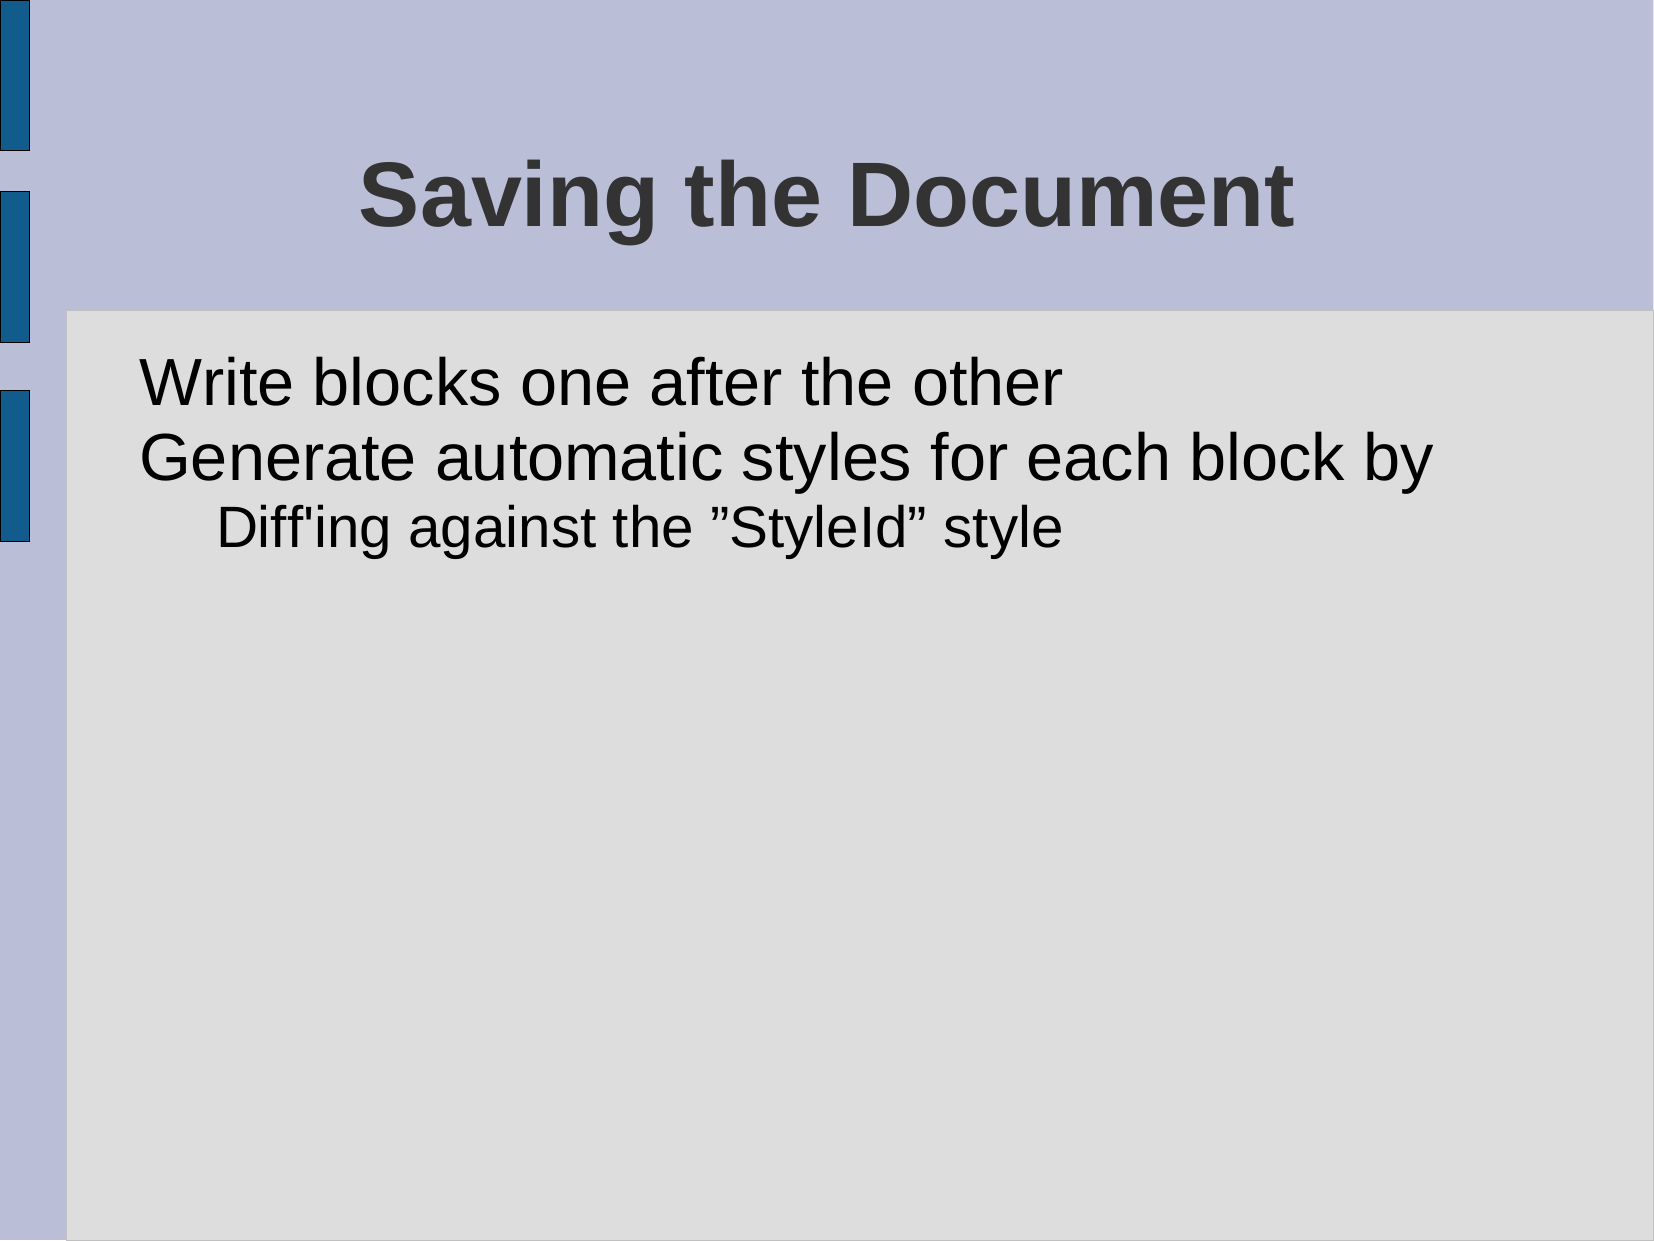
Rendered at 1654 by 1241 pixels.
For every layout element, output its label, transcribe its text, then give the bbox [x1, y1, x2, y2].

list Write blocks one after the other Generate automatic styles for each block by Diff'ing against the ”StyleId” style [121, 344, 1534, 1112]
title Saving the Document [121, 98, 1534, 291]
